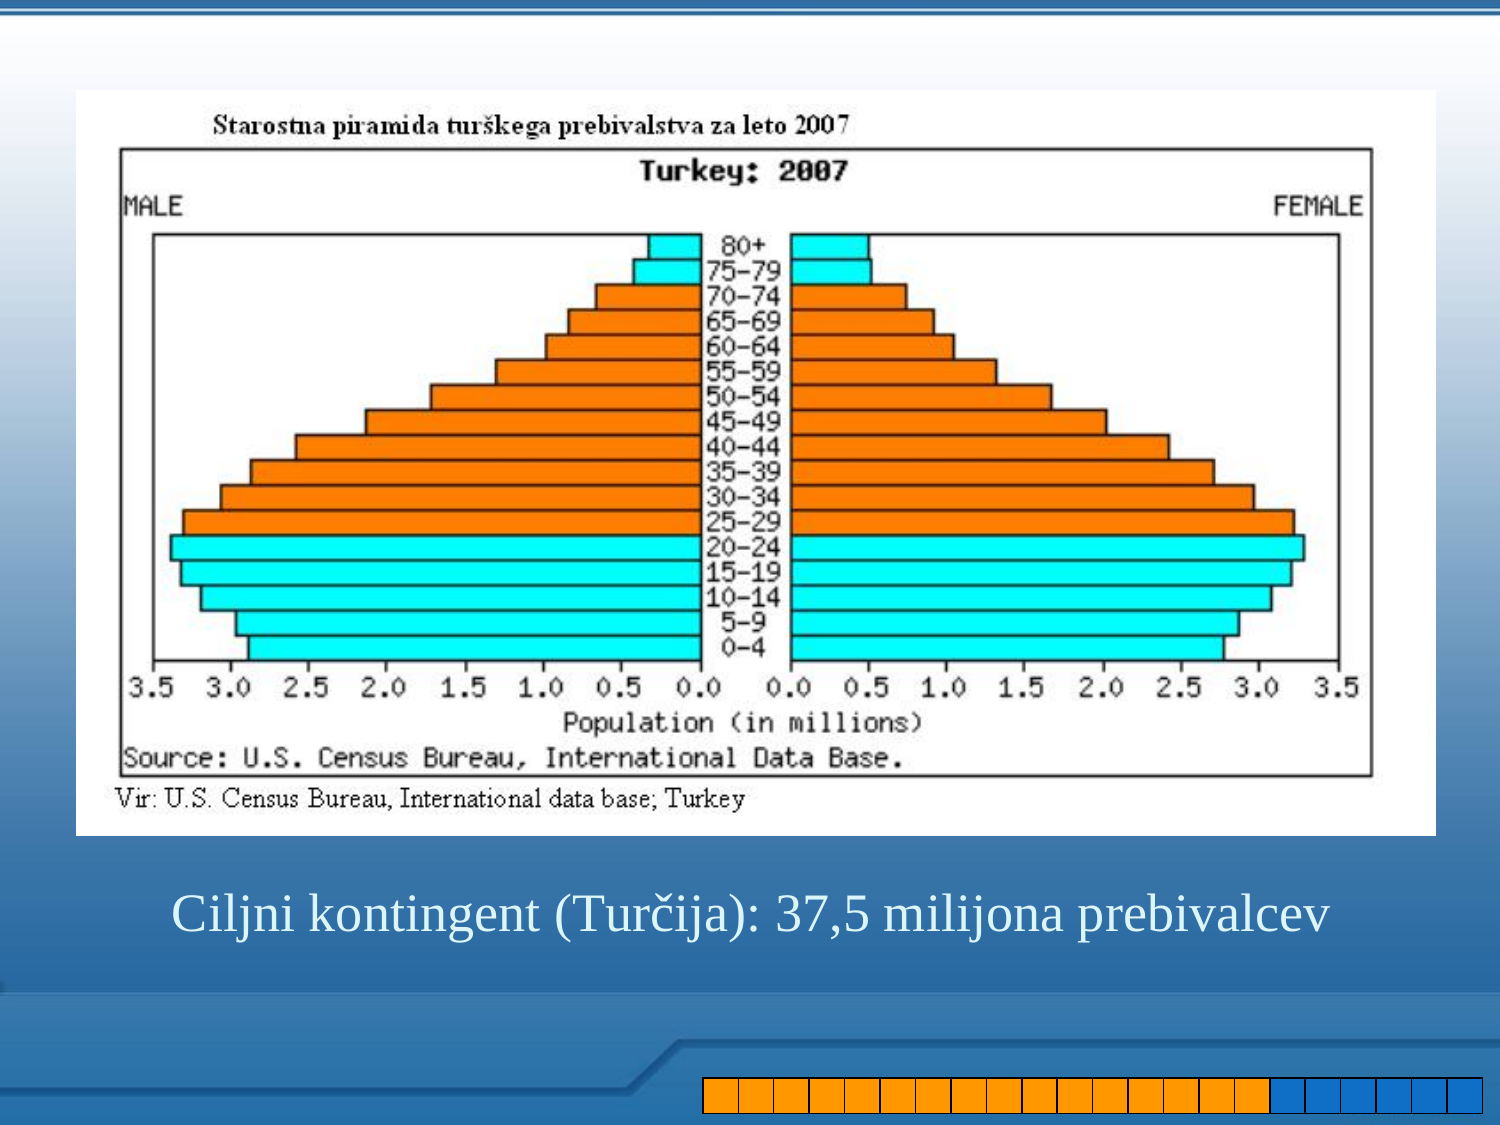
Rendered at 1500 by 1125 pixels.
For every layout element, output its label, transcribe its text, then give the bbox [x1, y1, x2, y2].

picture [0, 0, 1500, 1125]
list Ciljni kontingent (Turčija): 37,5 milijona prebivalcev [76, 869, 1427, 1028]
text_box [702, 1077, 1483, 1114]
